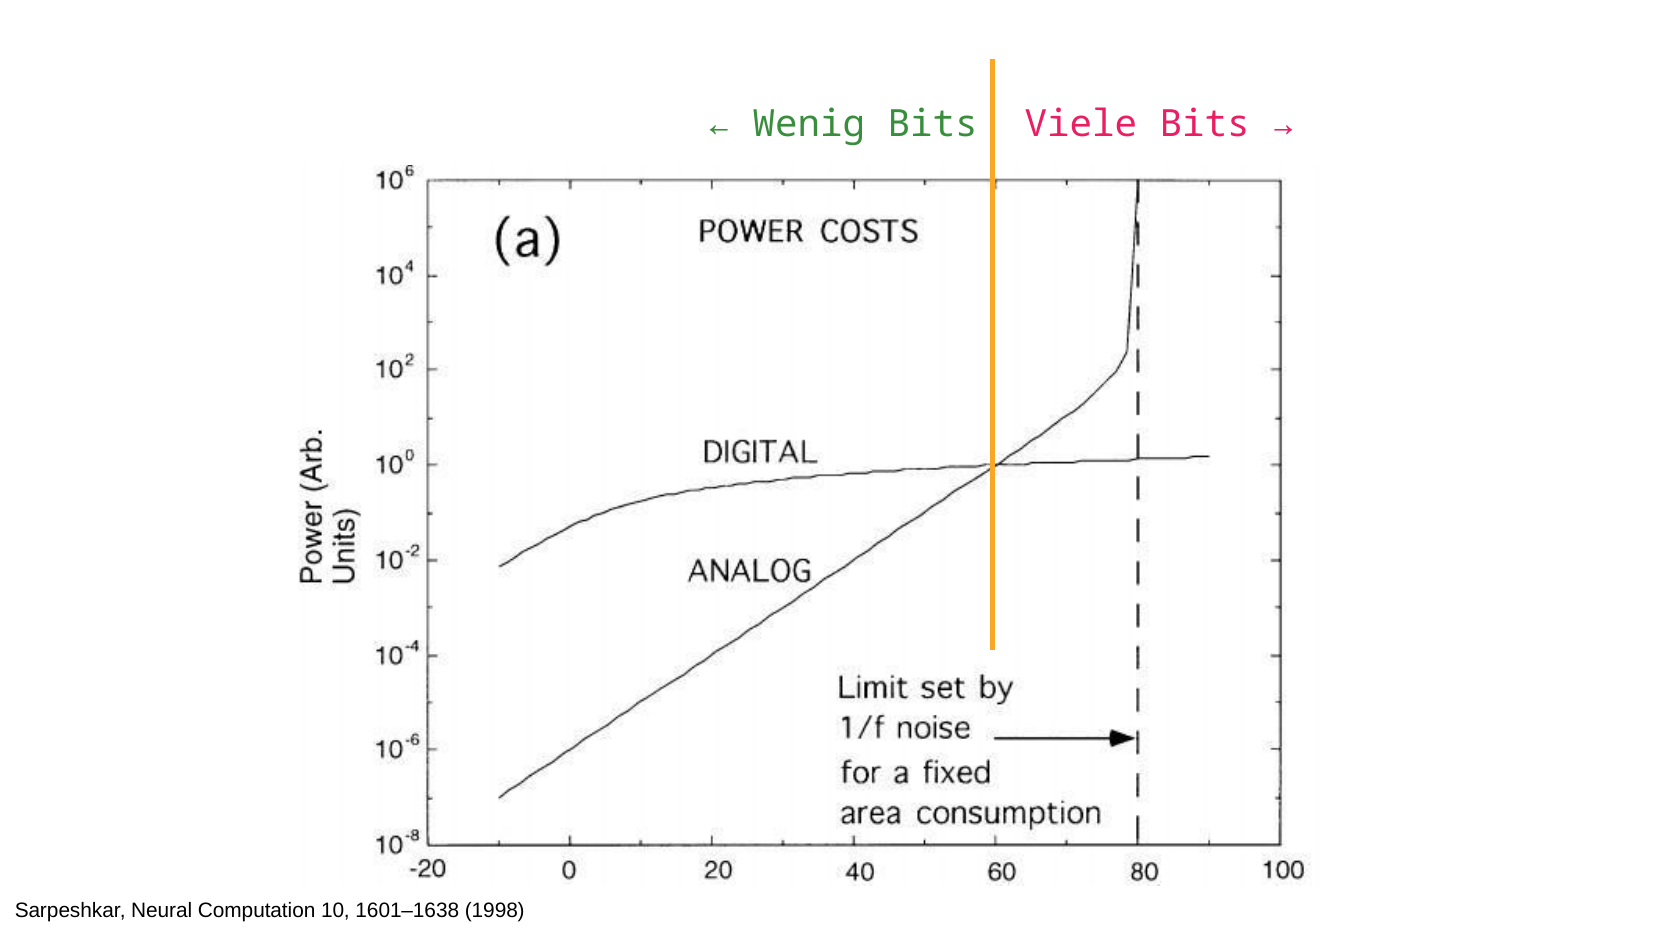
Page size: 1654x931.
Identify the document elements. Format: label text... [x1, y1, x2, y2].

text_box ← Wenig Bits [692, 89, 970, 142]
picture [286, 165, 1329, 886]
text_box Sarpeshkar, Neural Computation 10, 1601–1638 (1998) [0, 891, 541, 930]
text_box Viele Bits → [1009, 89, 1308, 142]
